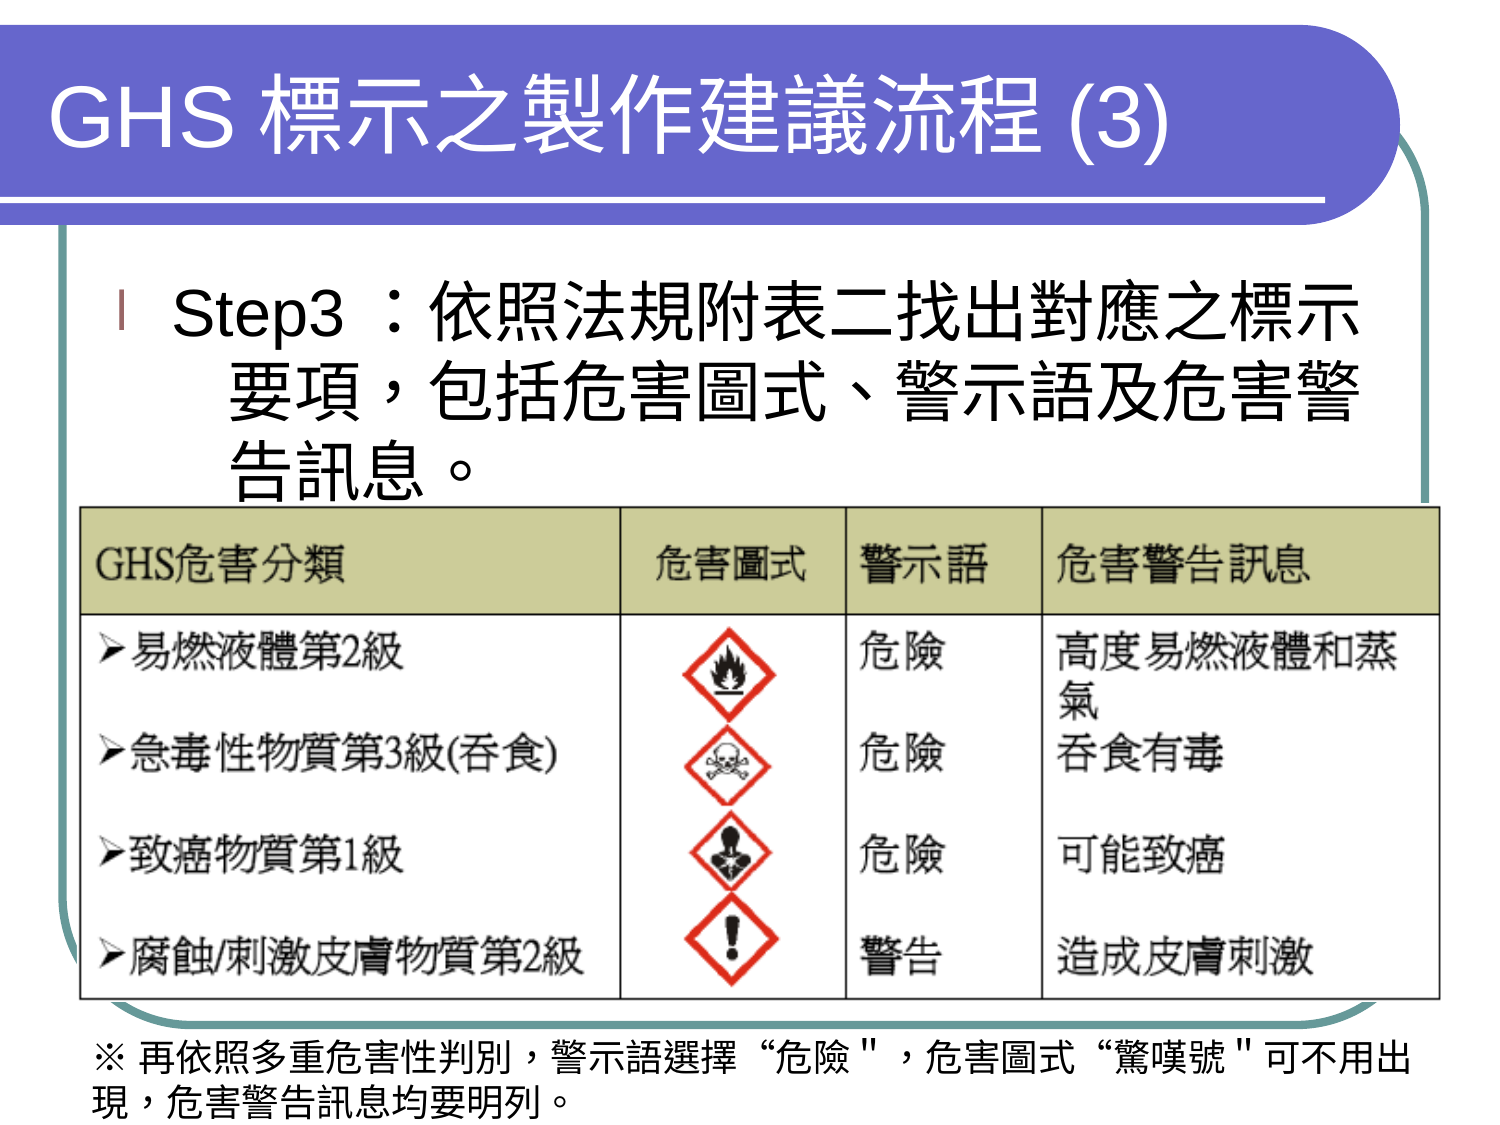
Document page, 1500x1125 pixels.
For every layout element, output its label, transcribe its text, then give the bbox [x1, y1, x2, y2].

title GHS標示之製作建議流程(3) [32, 37, 1347, 188]
picture [76, 503, 1441, 1002]
text_box ※再依照多重危害性判別，警示語選擇“危險＂，危害圖式“驚嘆號＂可不用出現，危害警告訊息均要明列。 [76, 1026, 1447, 1125]
list Step3：依照法規附表二找出對應之標示要項，包括危害圖式、警示語及危害警告訊息。 [99, 262, 1400, 503]
